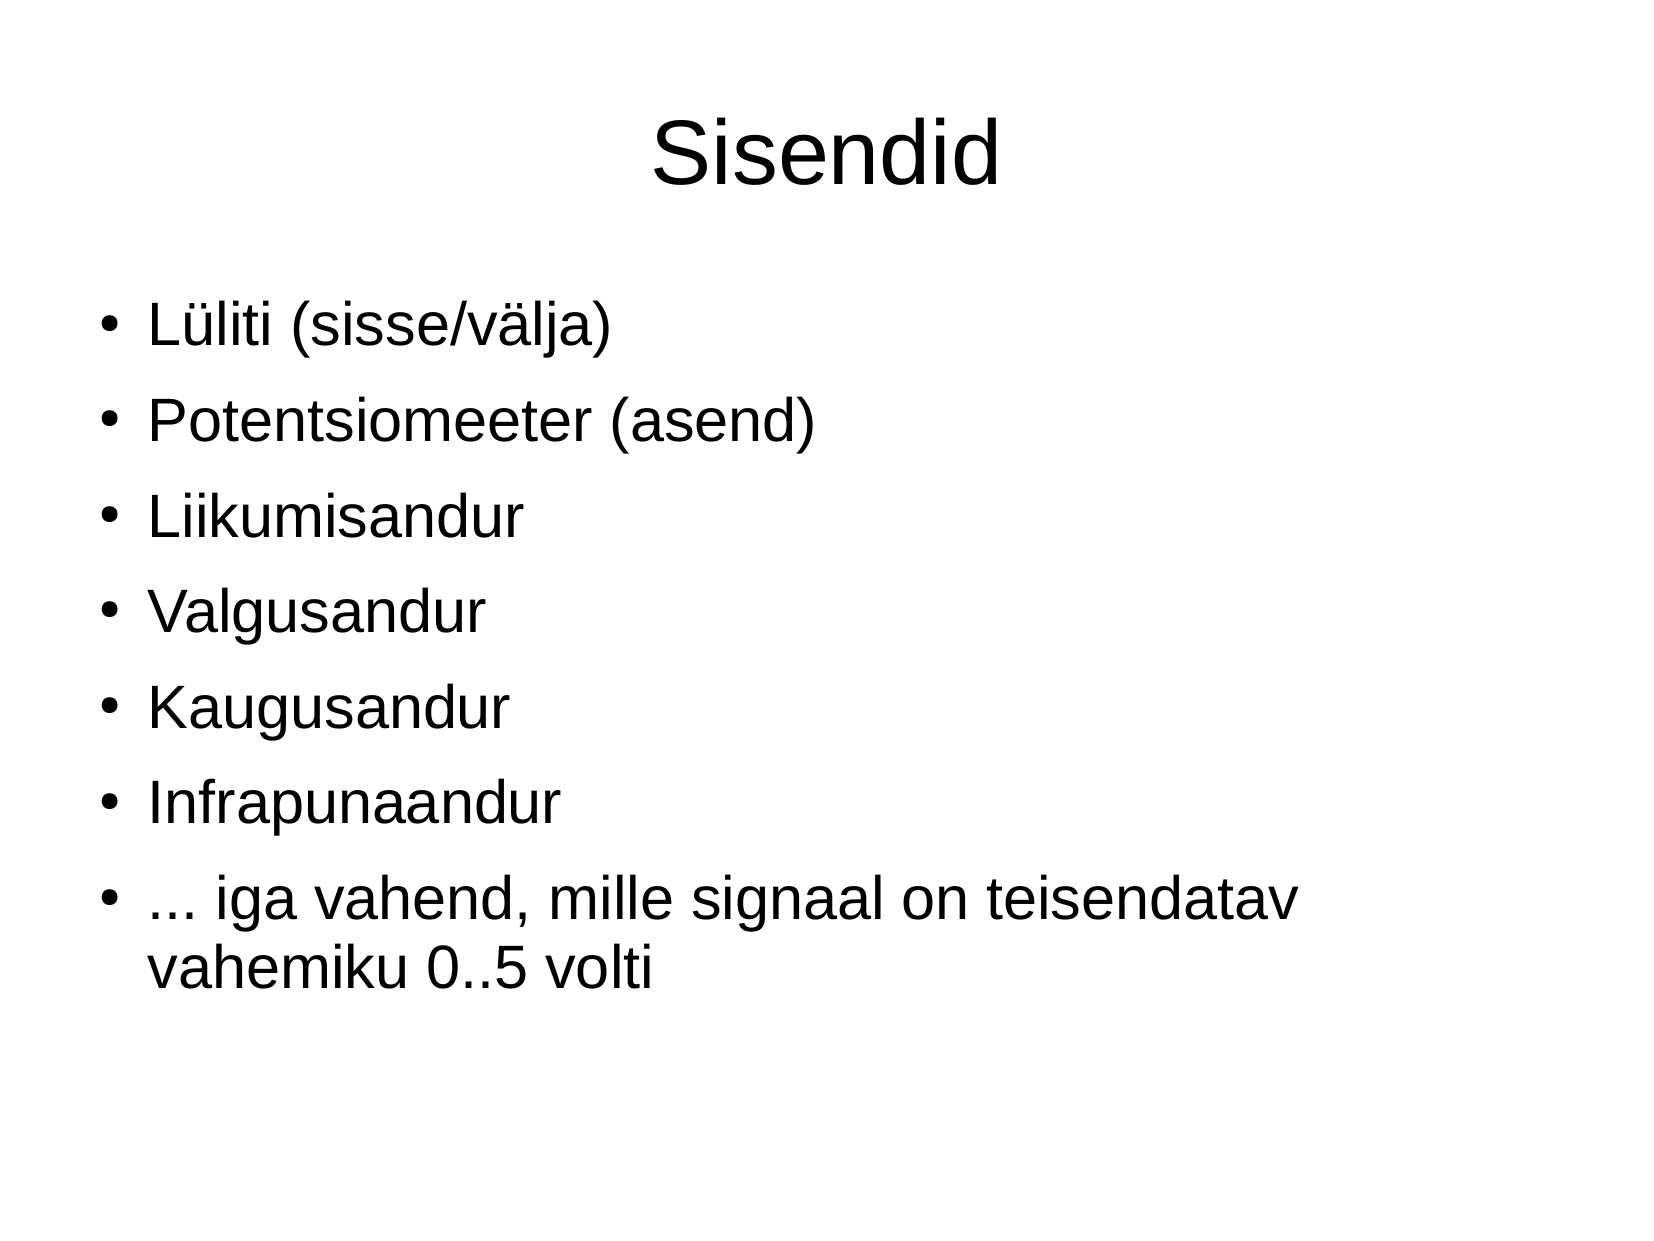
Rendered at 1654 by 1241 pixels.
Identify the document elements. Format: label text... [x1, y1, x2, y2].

title Sisendid [82, 49, 1571, 257]
list Lüliti (sisse/välja) Potentsiomeeter (asend) Liikumisandur Valgusandur Kaugusandur Infrapunaandur ... iga vahend, mille signaal on teisendatav vahemiku 0..5 volti [82, 290, 1571, 1010]
